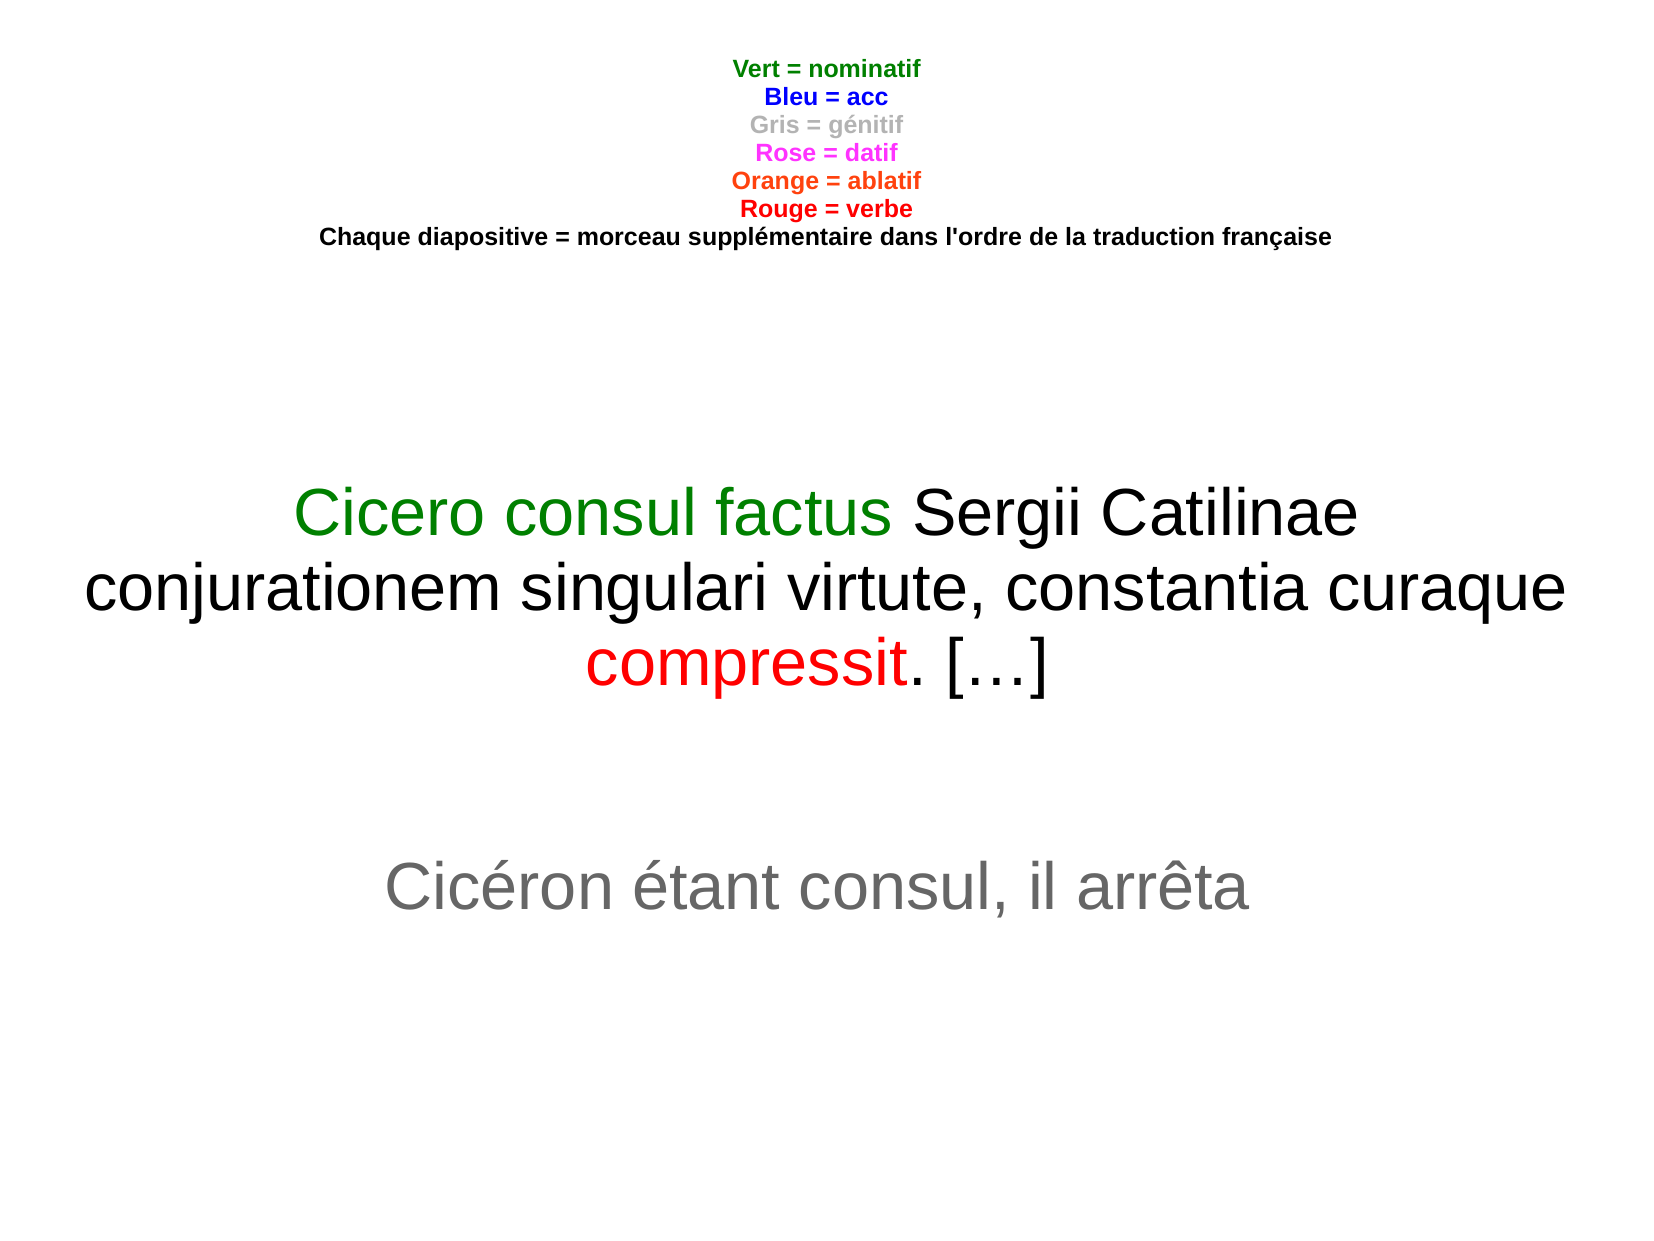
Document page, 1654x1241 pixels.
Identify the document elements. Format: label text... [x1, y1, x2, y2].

title Vert = nominatif Bleu = acc Gris = génitif Rose = datif Orange = ablatif Rouge = verbe Chaque diapositive = morceau supplémentaire dans l'ordre de la traduction française [82, 49, 1571, 257]
subtitle Cicero consul factus Sergii Catilinae conjurationem singulari virtute, constantia curaque compressit. […] Cicéron étant consul, il arrêta [82, 290, 1571, 1109]
